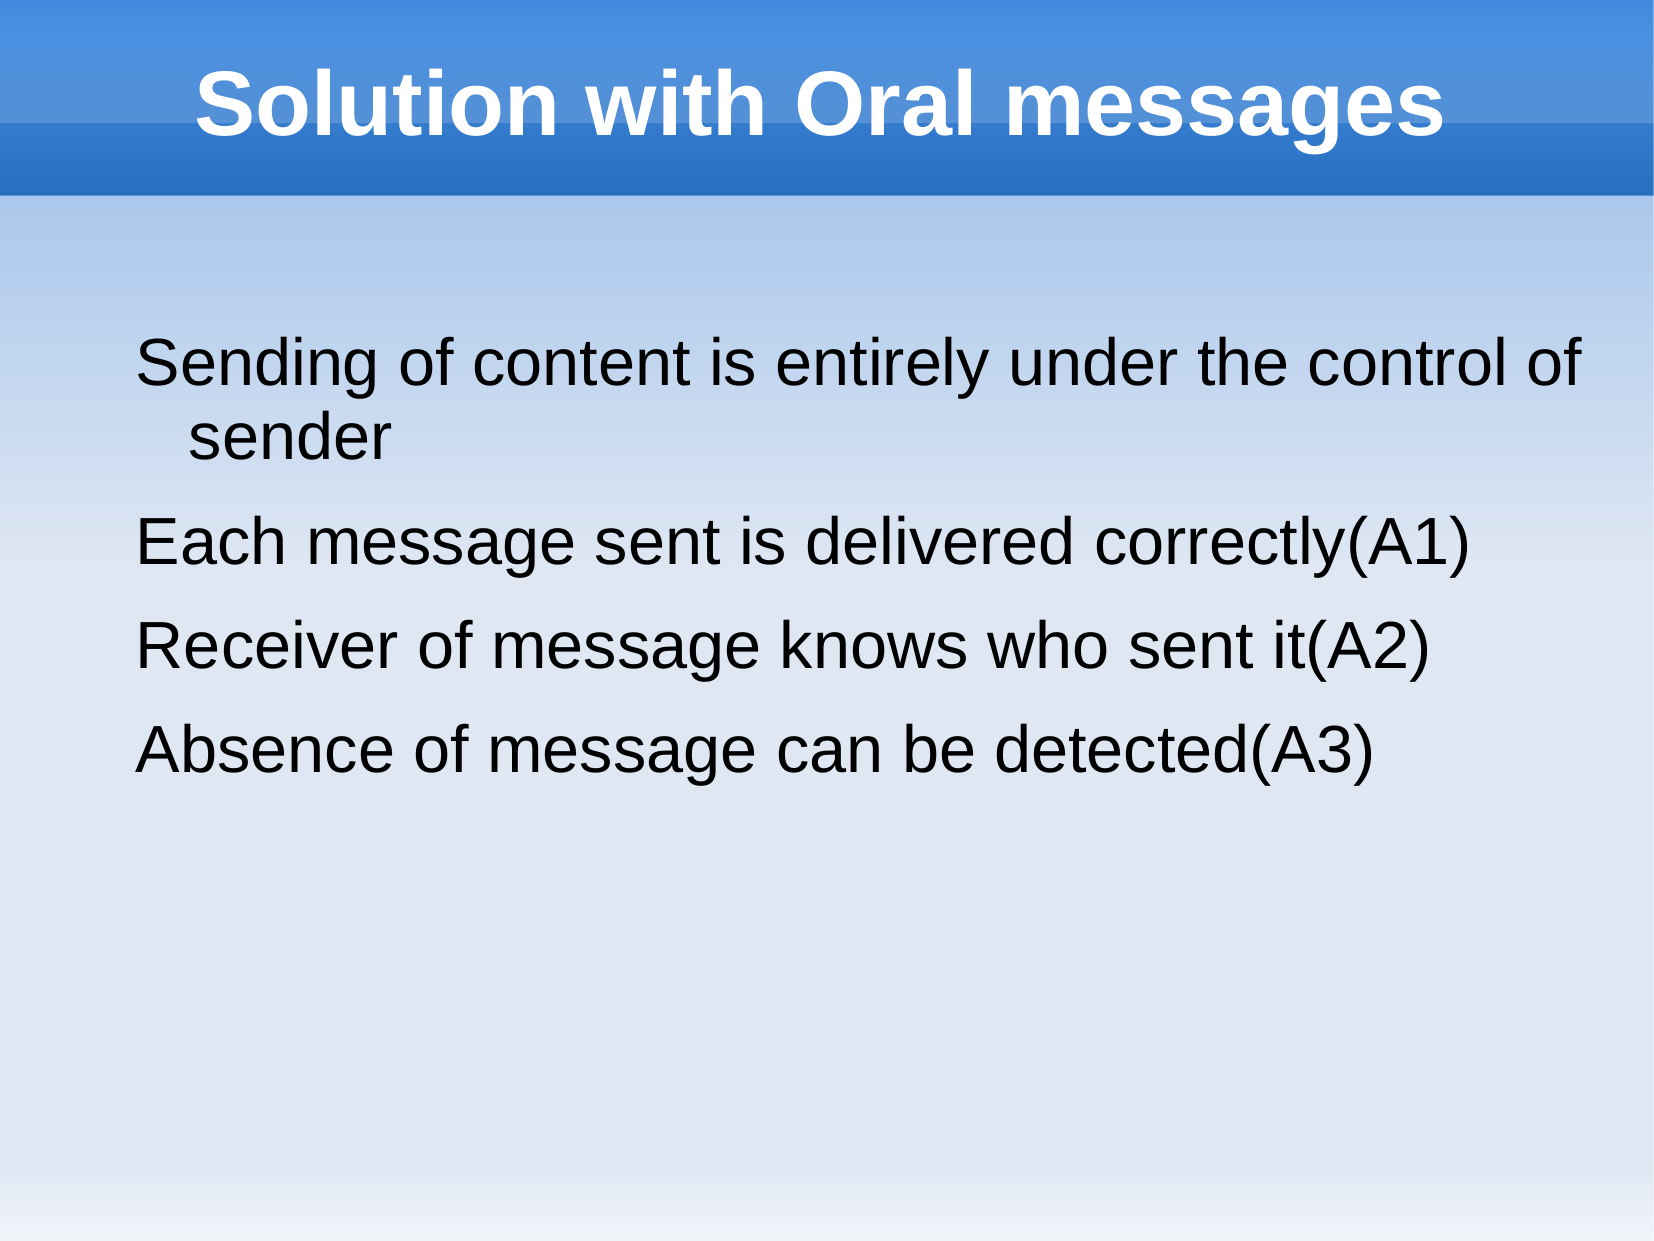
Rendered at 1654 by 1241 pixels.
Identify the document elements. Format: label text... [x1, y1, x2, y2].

list Sending of content is entirely under the control of sender Each message sent is delivered correctly(A1) Receiver of message knows who sent it(A2) Absence of message can be detected(A3) [118, 324, 1607, 1241]
picture [0, 0, 1654, 1241]
title Solution with Oral messages [76, 7, 1565, 200]
